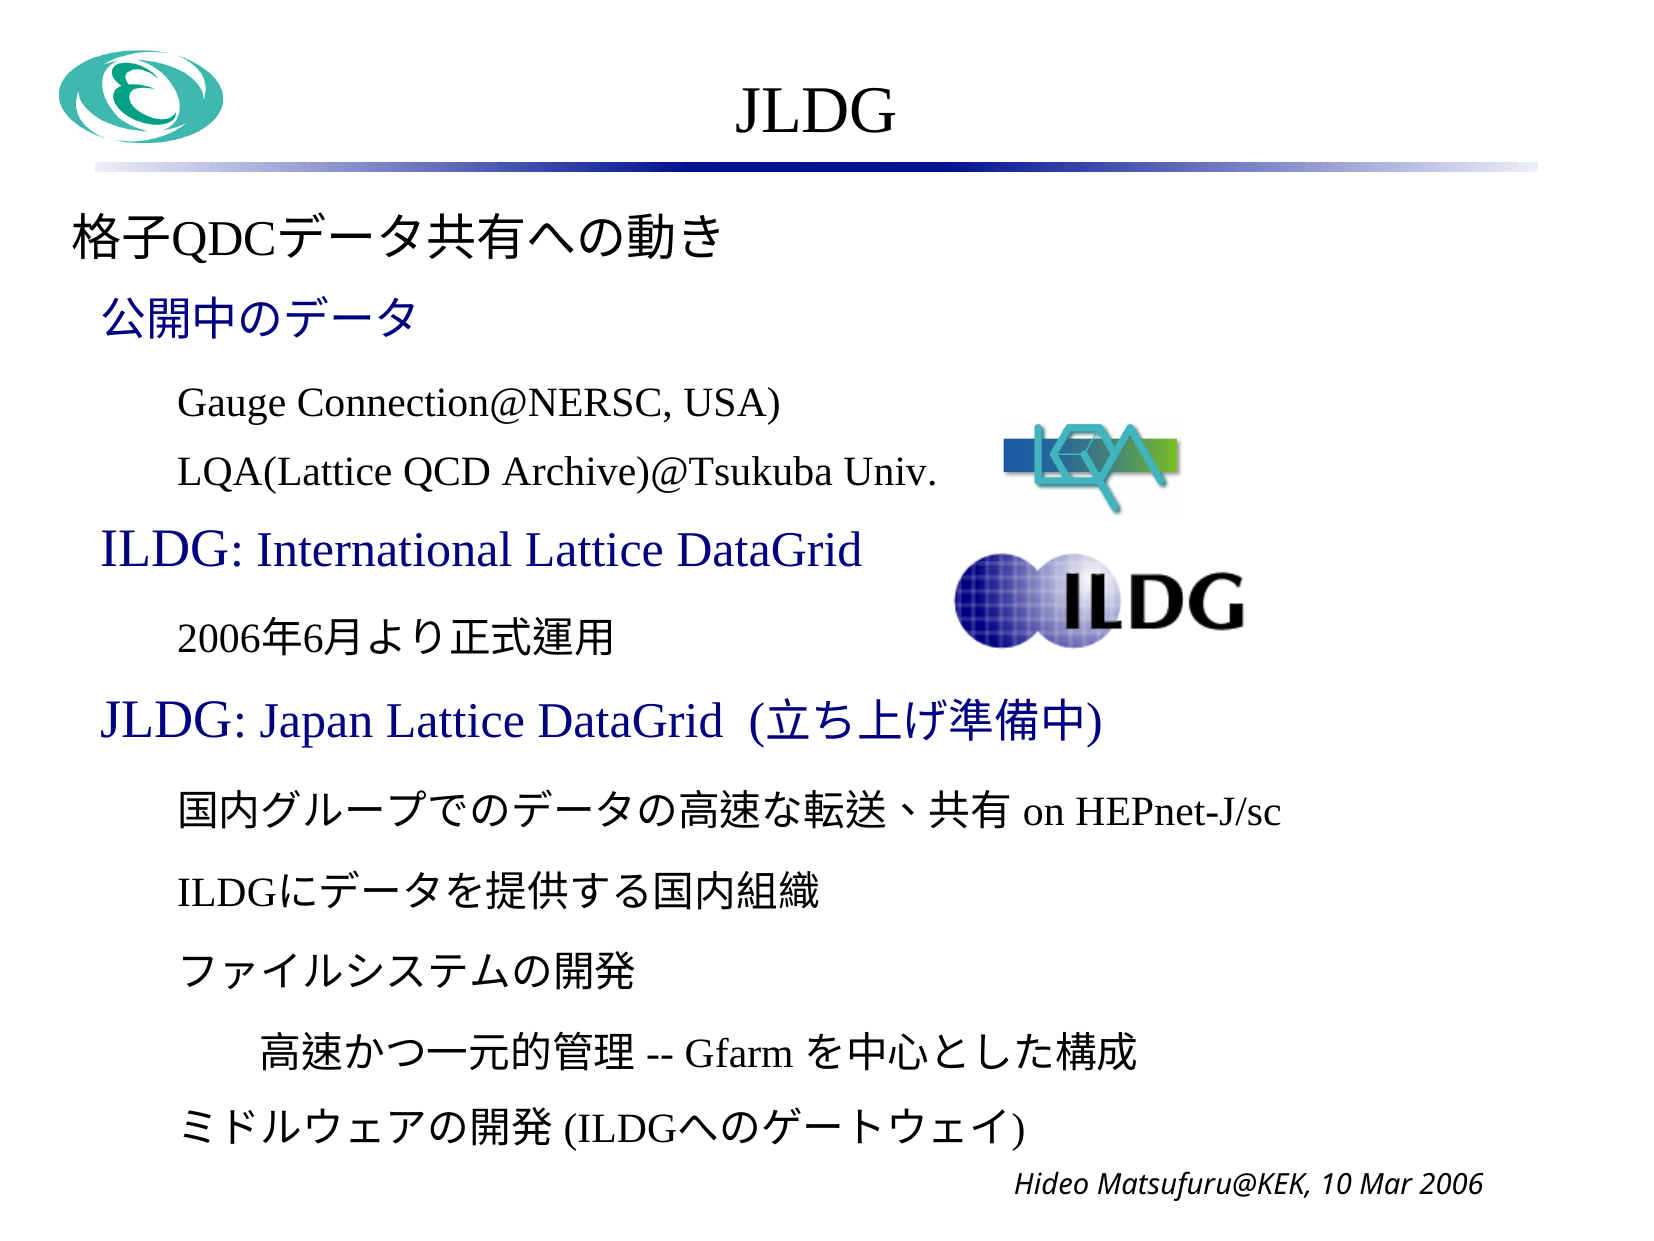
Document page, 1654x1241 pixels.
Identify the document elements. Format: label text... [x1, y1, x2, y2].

picture [52, 41, 230, 152]
picture [1001, 421, 1182, 517]
picture [929, 552, 1263, 651]
list 公開中のデータ Gauge Connection@NERSC, USA) LQA(Lattice QCD Archive)@Tsukuba Univ. ILDG: International Lattice DataGrid 2006年6月より正式運用 JLDG: Japan Lattice DataGrid (立ち上げ準備中) 国内グループでのデータの高速な転送、共有 on HEPnet-J/sc ILDGにデータを提供する国内組織 ファイルシステムの開発 高速かつ一元的管理 -- Gfarm を中心とした構成 ミドルウェアの開発 (ILDGへのゲートウェイ) [82, 286, 1583, 1138]
picture [95, 162, 1538, 172]
title JLDG [186, 56, 1447, 164]
text_box 格子QDCデータ共有への動き [71, 202, 727, 267]
